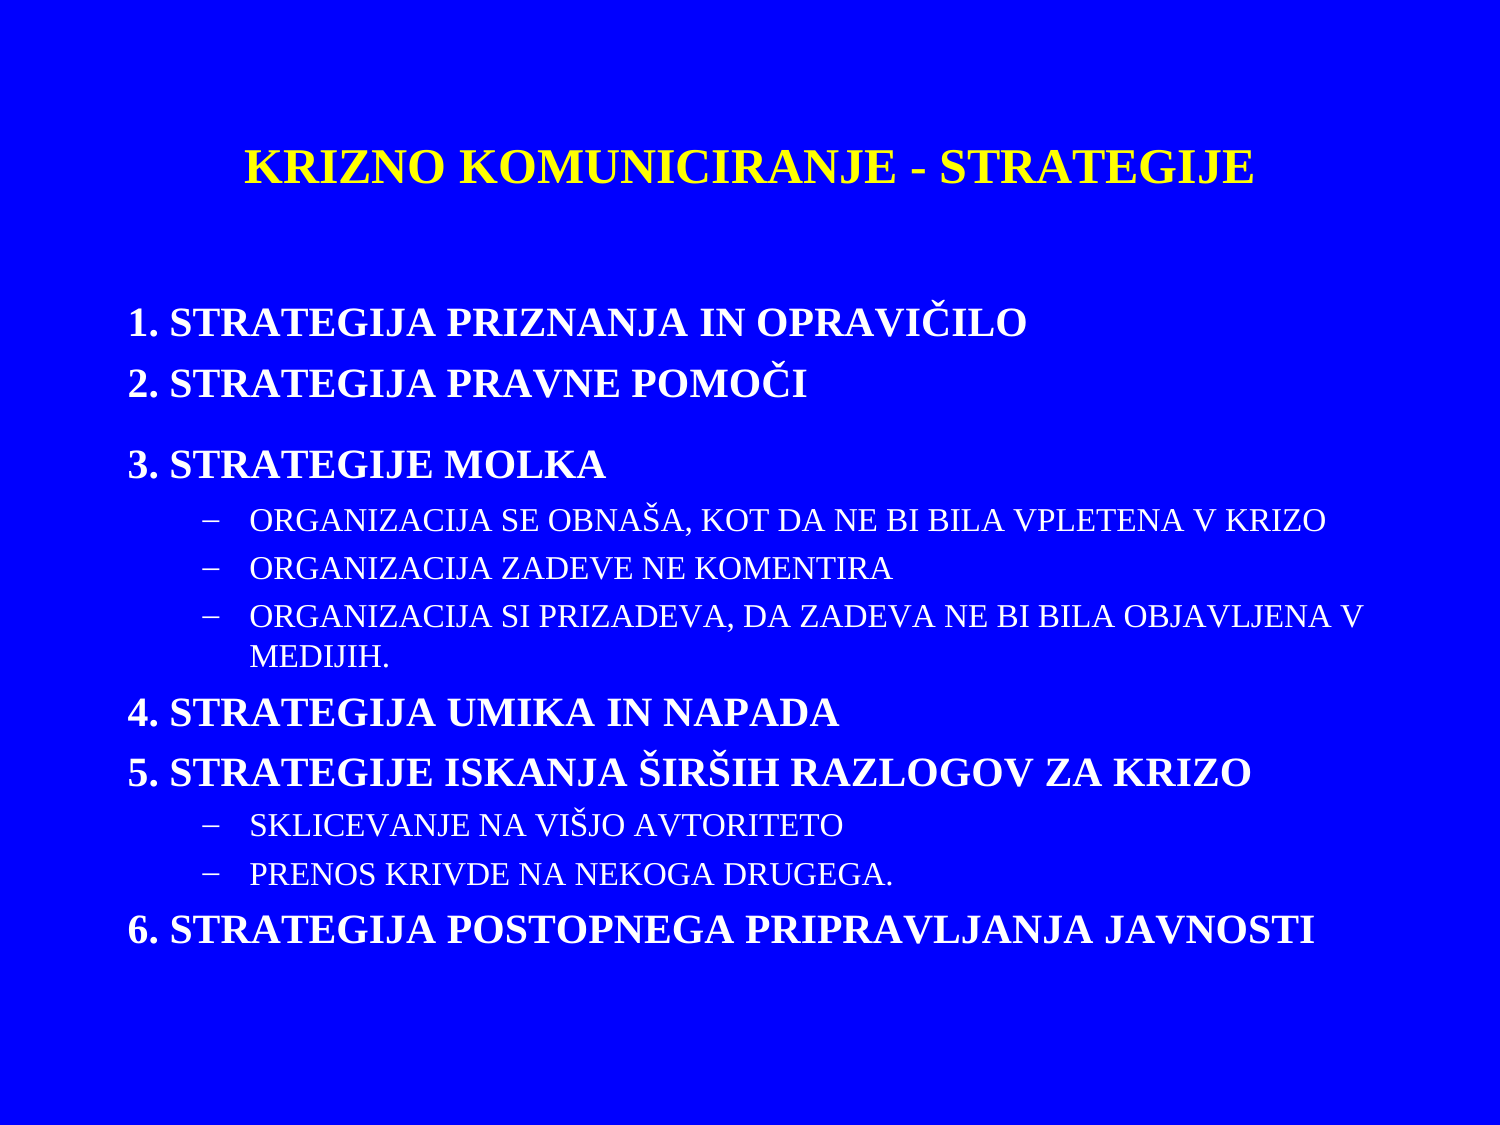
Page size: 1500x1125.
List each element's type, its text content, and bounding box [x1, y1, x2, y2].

list 1. STRATEGIJA PRIZNANJA IN OPRAVIČILO 2. STRATEGIJA PRAVNE POMOČI 3. STRATEGIJE MOLKA ORGANIZACIJA SE OBNAŠA, KOT DA NE BI BILA VPLETENA V KRIZO ORGANIZACIJA ZADEVE NE KOMENTIRA ORGANIZACIJA SI PRIZADEVA, DA ZADEVA NE BI BILA OBJAVLJENA V MEDIJIH. 4. STRATEGIJA UMIKA IN NAPADA 5. STRATEGIJE ISKANJA ŠIRŠIH RAZLOGOV ZA KRIZO SKLICEVANJE NA VIŠJO AVTORITETO PRENOS KRIVDE NA NEKOGA DRUGEGA. 6. STRATEGIJA POSTOPNEGA PRIPRAVLJANJA JAVNOSTI [112, 287, 1388, 1038]
title KRIZNO KOMUNICIRANJE - STRATEGIJE [112, 99, 1388, 228]
